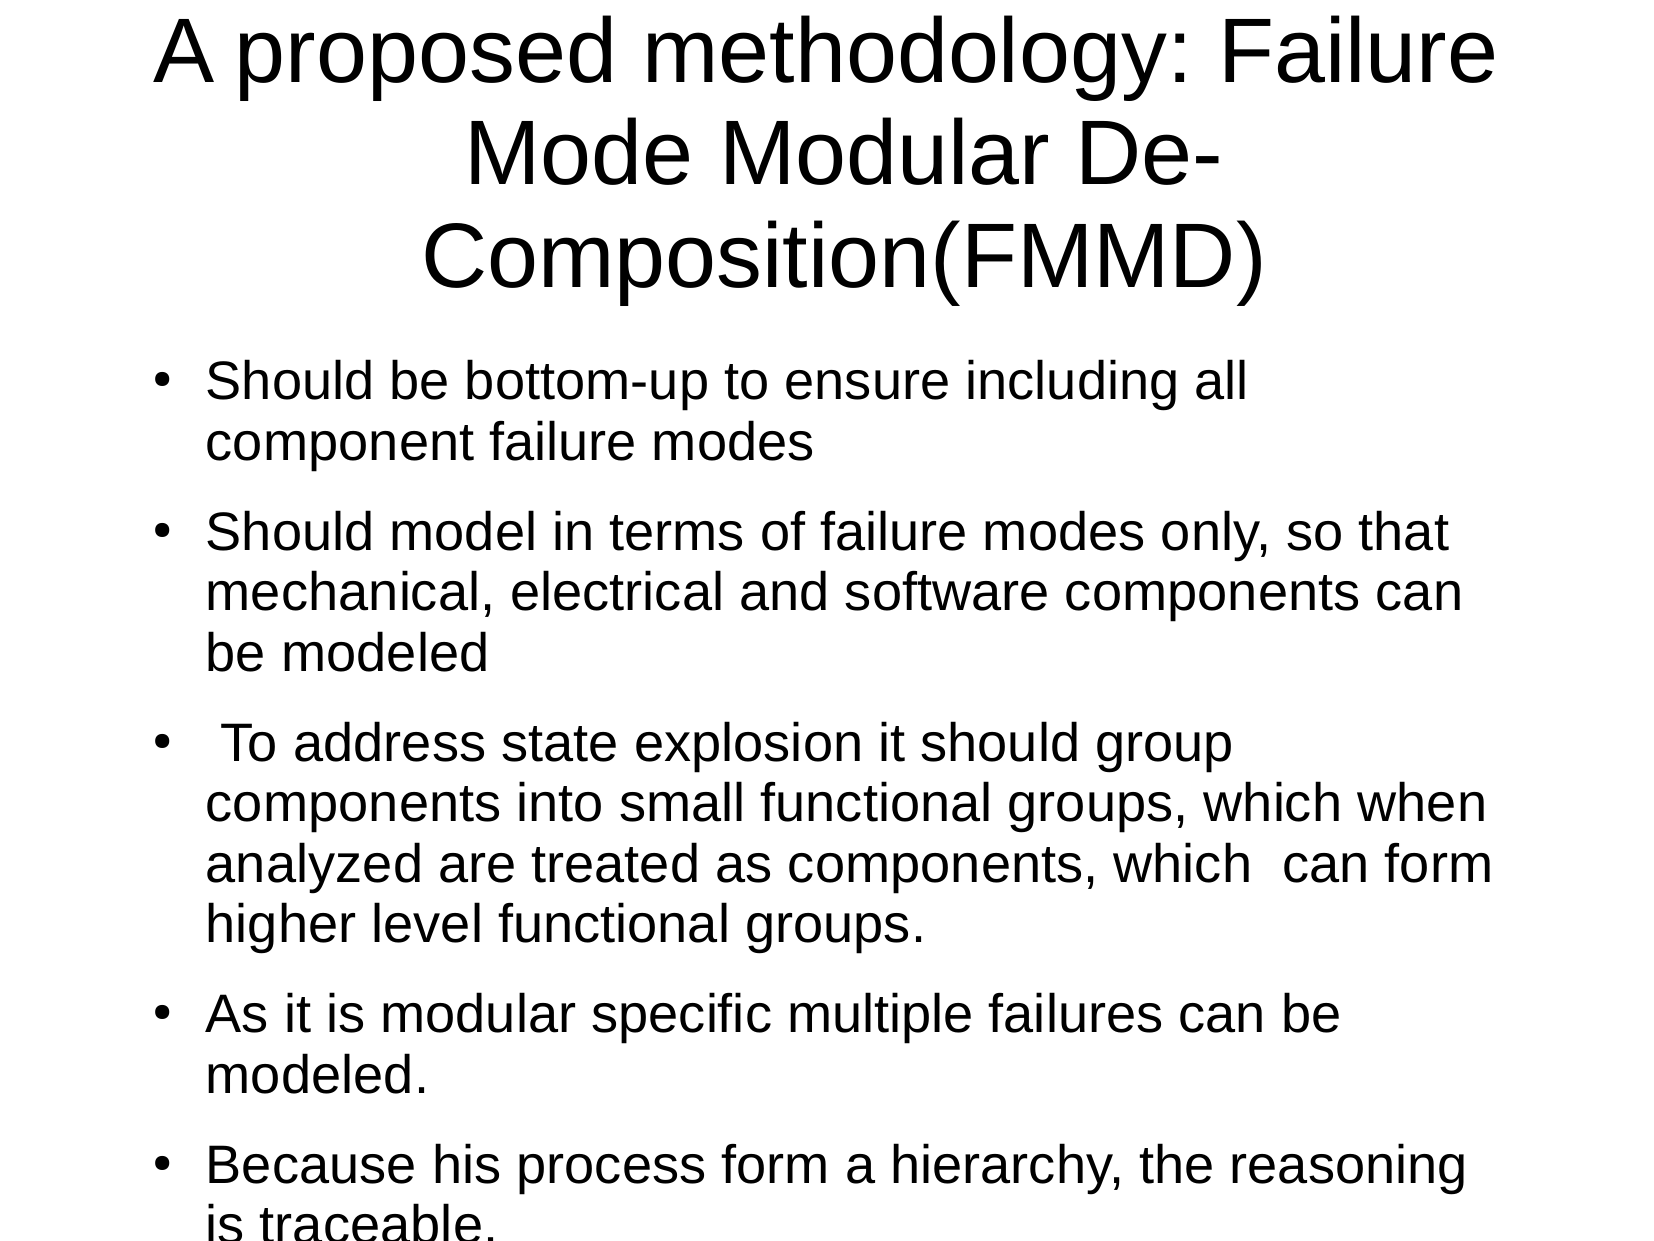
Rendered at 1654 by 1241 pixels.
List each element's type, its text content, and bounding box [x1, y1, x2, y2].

list Should be bottom-up to ensure including all component failure modes Should model in terms of failure modes only, so that mechanical, electrical and software components can be modeled To address state explosion it should group components into small functional groups, which when analyzed are treated as components, which can form higher level functional groups. As it is modular specific multiple failures can be modeled. Because his process form a hierarchy, the reasoning is traceable. [134, 350, 1516, 1189]
title A proposed methodology: Failure Mode Modular De-Composition(FMMD) [82, 0, 1571, 307]
